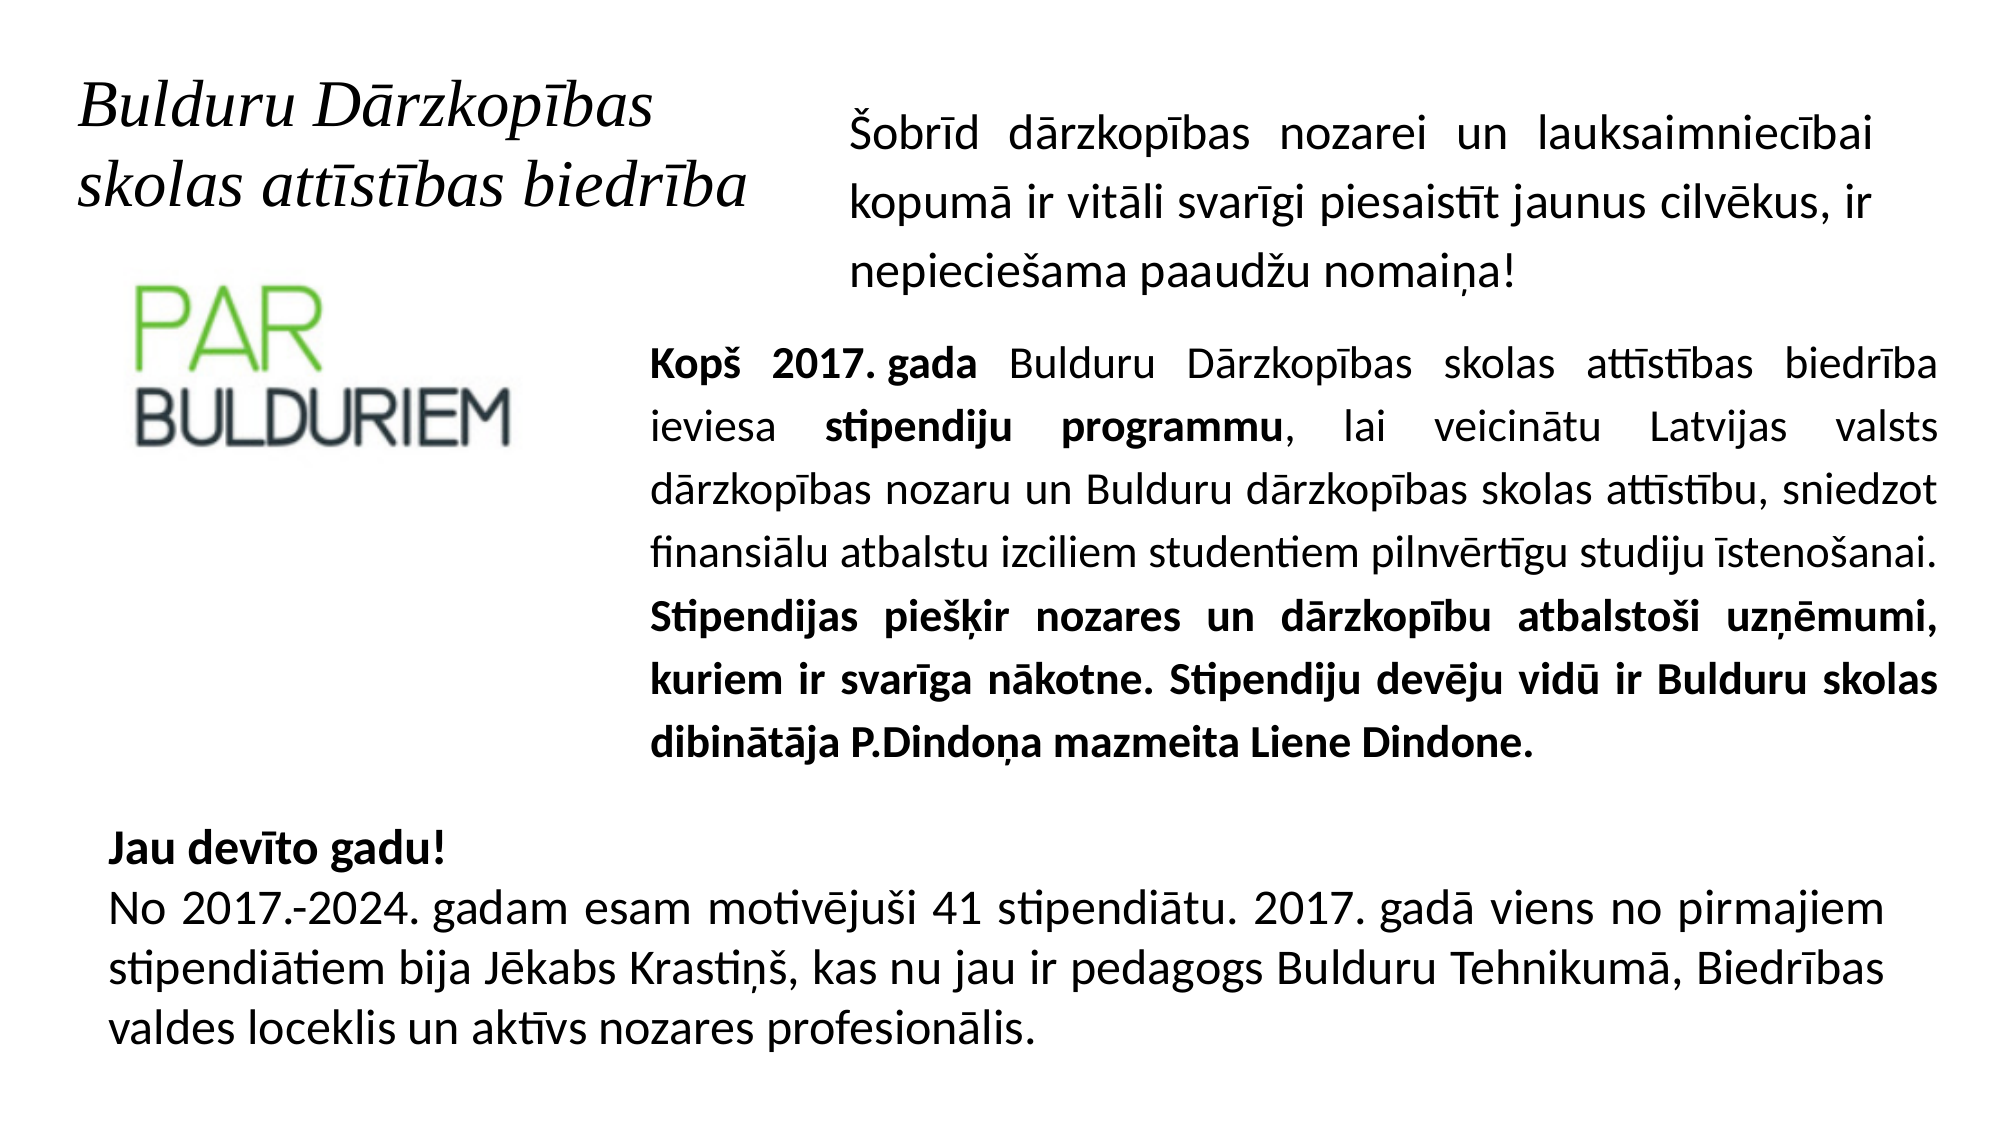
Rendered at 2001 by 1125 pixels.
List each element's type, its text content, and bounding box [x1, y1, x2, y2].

text_box Kopš 2017. gada Bulduru Dārzkopības skolas attīstības biedrība ieviesa stipendiju programmu, lai veicinātu Latvijas valsts dārzkopības nozaru un Bulduru dārzkopības skolas attīstību, sniedzot finansiālu atbalstu izciliem studentiem pilnvērtīgu studiju īstenošanai. Stipendijas piešķir nozares un dārzkopību atbalstoši uzņēmumi, kuriem ir svarīga nākotne. Stipendiju devēju vidū ir Bulduru skolas dibinātāja P.Dindoņa mazmeita Liene Dindone. [635, 317, 1954, 774]
text_box Šobrīd dārzkopības nozarei un lauksaimniecībai kopumā ir vitāli svarīgi piesaistīt jaunus cilvēkus, ir nepieciešama paaudžu nomaiņa! [835, 83, 1954, 305]
text_box Bulduru Dārzkopības skolas attīstības biedrība [62, 52, 835, 229]
text_box Jau devīto gadu! No 2017.-2024. gadam esam motivējuši 41 stipendiātu. 2017. gadā viens no pirmajiem stipendiātiem bija Jēkabs Krastiņš, kas nu jau ir pedagogs Bulduru Tehnikumā, Biedrības valdes loceklis un aktīvs nozares profesionālis. [93, 807, 1954, 1062]
picture [0, 208, 678, 575]
